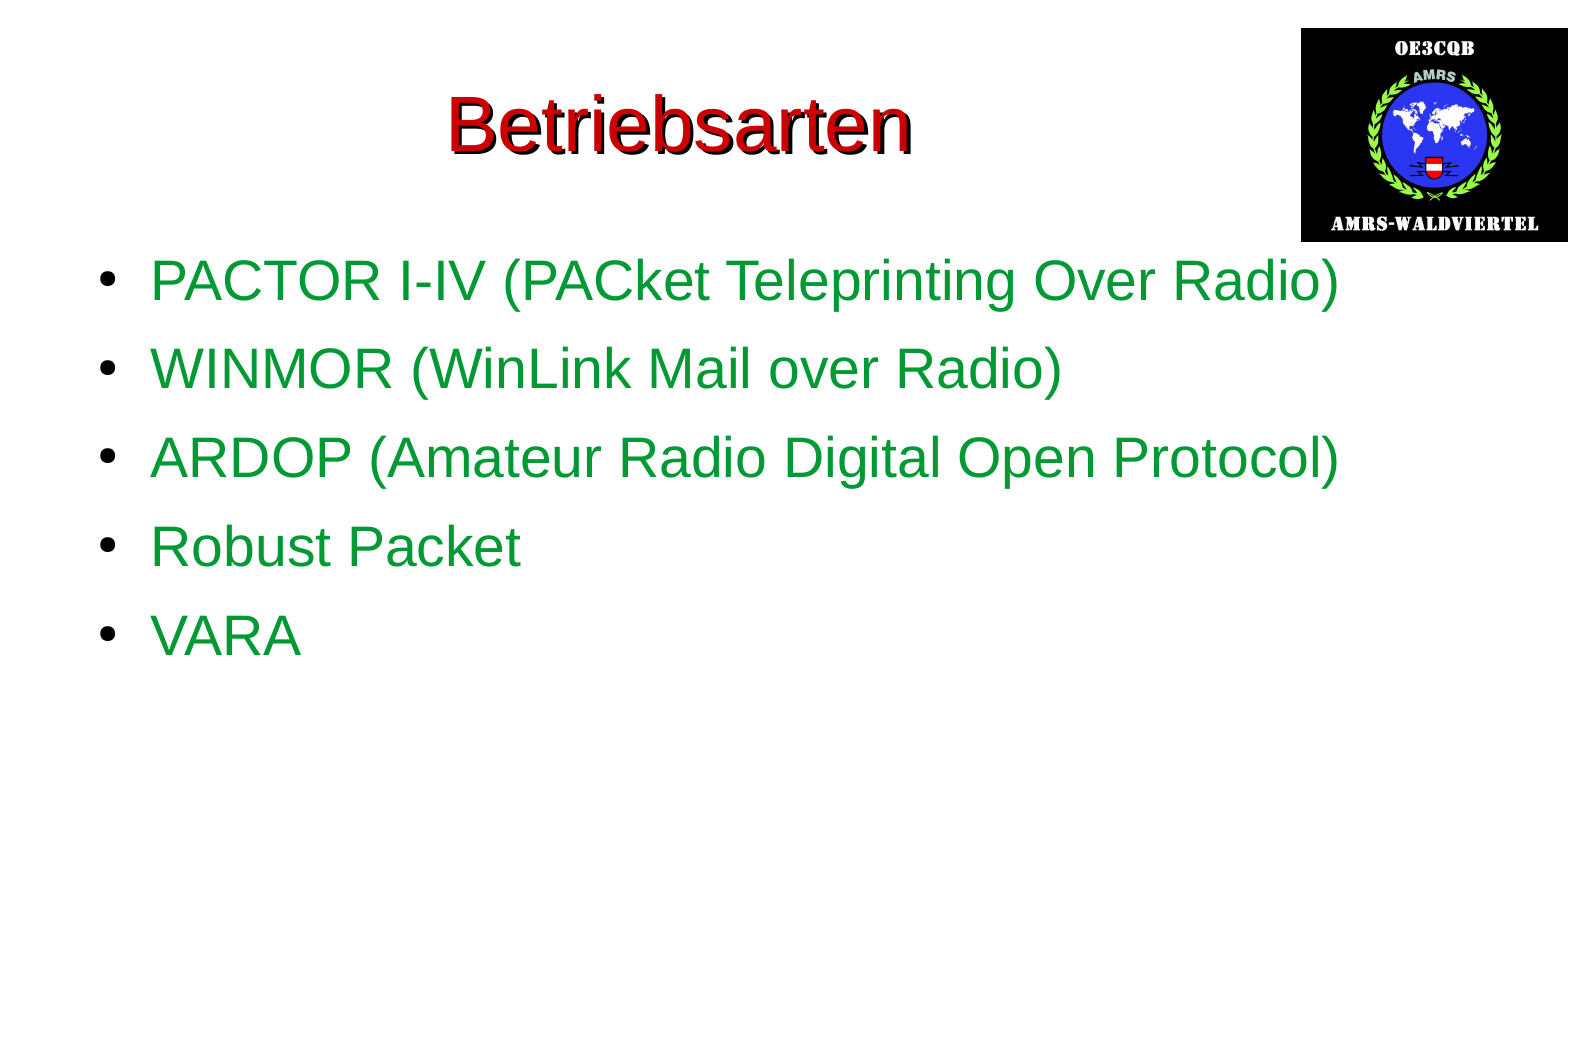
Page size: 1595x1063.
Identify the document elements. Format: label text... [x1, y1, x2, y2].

list PACTOR I-IV (PACket Teleprinting Over Radio) WINMOR (WinLink Mail over Radio) ARDOP (Amateur Radio Digital Open Protocol) Robust Packet VARA [79, 248, 1515, 951]
picture [1301, 28, 1568, 242]
title Betriebsarten [59, 35, 1300, 213]
